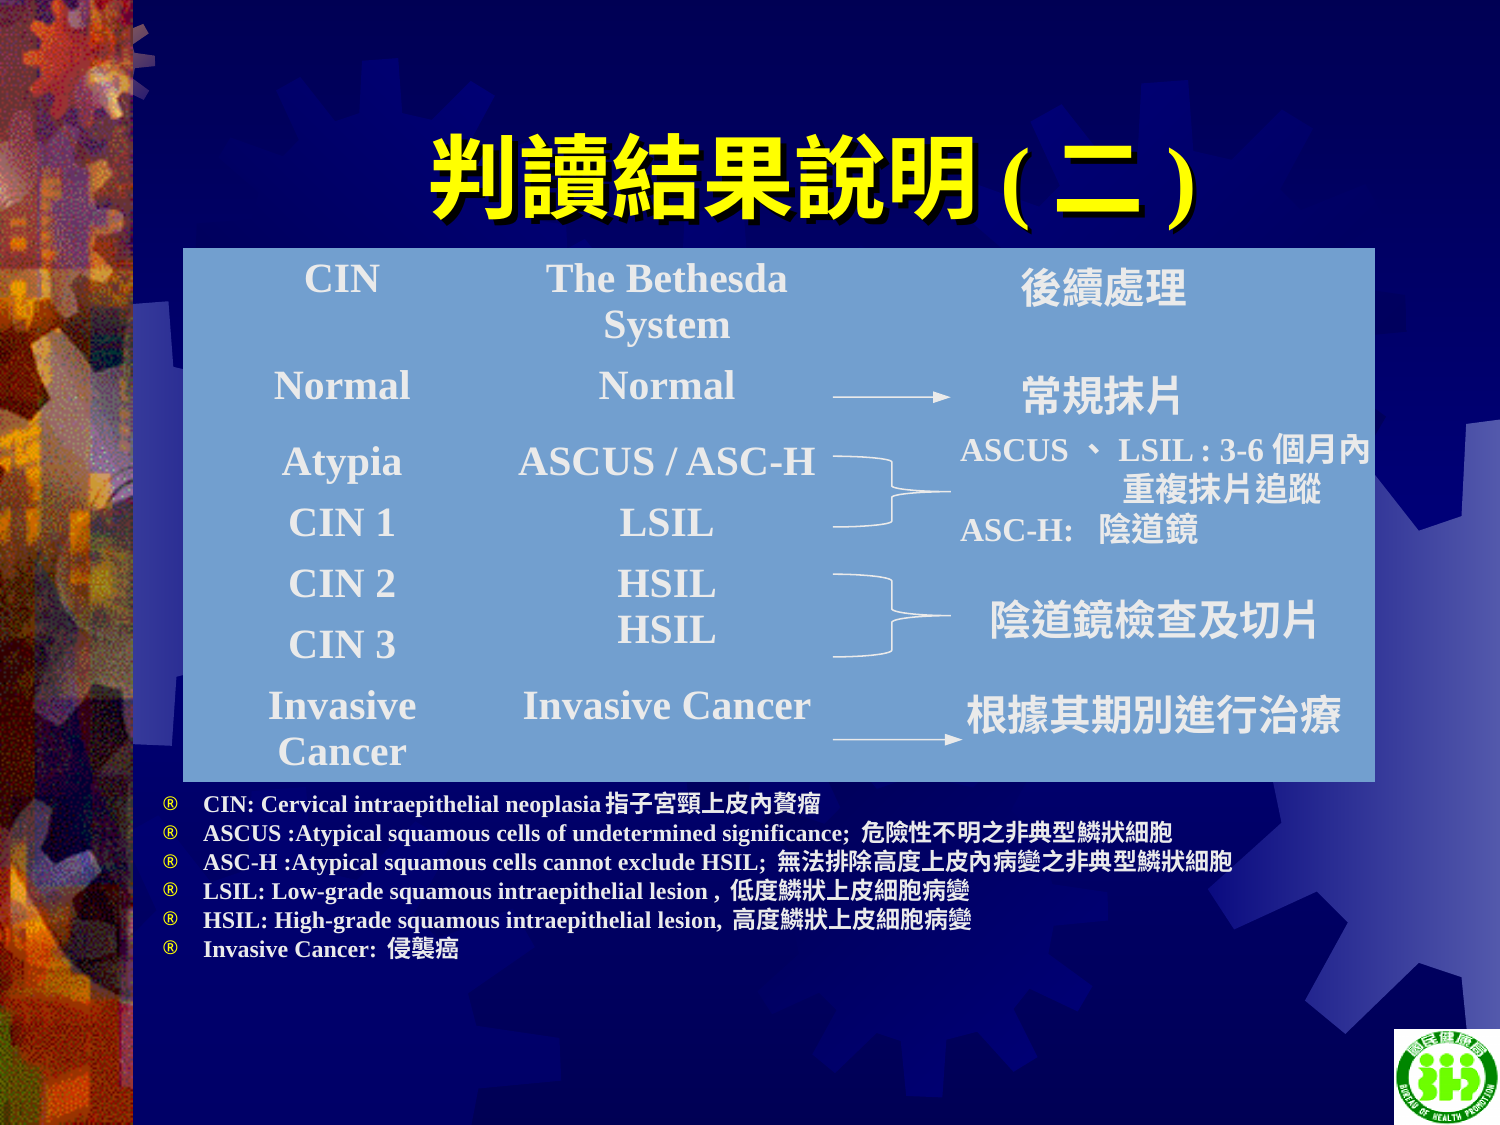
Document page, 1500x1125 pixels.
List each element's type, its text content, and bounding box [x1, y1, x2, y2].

title 判讀結果說明(二) [174, 50, 1450, 238]
table_cell [833, 431, 945, 490]
table_cell 根據其期別進行治療 [833, 675, 1375, 782]
table_cell [833, 553, 1375, 675]
table_cell [833, 575, 915, 656]
table_cell 常規抹片 [833, 355, 1375, 431]
table_cell CIN 3 [183, 614, 501, 675]
table_cell LSIL [501, 492, 833, 553]
table_cell CIN 2 [183, 553, 501, 614]
table_header 後續處理 [833, 248, 1375, 355]
table_cell Invasive Cancer [183, 675, 501, 782]
table_cell [833, 492, 905, 526]
table_cell Normal [501, 355, 833, 431]
table_cell Normal [183, 355, 501, 431]
table_cell HSIL HSIL [501, 553, 833, 675]
table_cell ASCUS / ASC-H [501, 431, 833, 492]
list CIN: Cervical intraepithelial neoplasia指子宮頸上皮內贅瘤 ASCUS :Atypical squamous cells of undetermined significance; 危險性不明之非典型鱗狀細胞 ASC-H :Atypical squamous cells cannot exclude HSIL; 無法排除高度上皮內病變之非典型鱗狀細胞 LSIL: Low-grade squamous intraepithelial lesion , 低度鱗狀上皮細胞病變 HSIL: High-grade squamous intraepithelial lesion, 高度鱗狀上皮細胞病變 Invasive Cancer: 侵襲癌 [147, 786, 1410, 970]
text_box ASCUS、LSIL : 3-6個月內重複抹片追蹤 ASC-H: 陰道鏡 [945, 420, 1388, 557]
table_cell CIN 1 [183, 492, 501, 553]
table_cell Invasive Cancer [501, 675, 833, 782]
text_box 陰道鏡檢查及切片 [974, 586, 1339, 652]
table_header CIN [183, 248, 501, 355]
table_cell [833, 493, 945, 553]
table_cell [833, 457, 912, 492]
table_header The Bethesda System [501, 248, 833, 355]
table_cell Atypia [183, 431, 501, 492]
